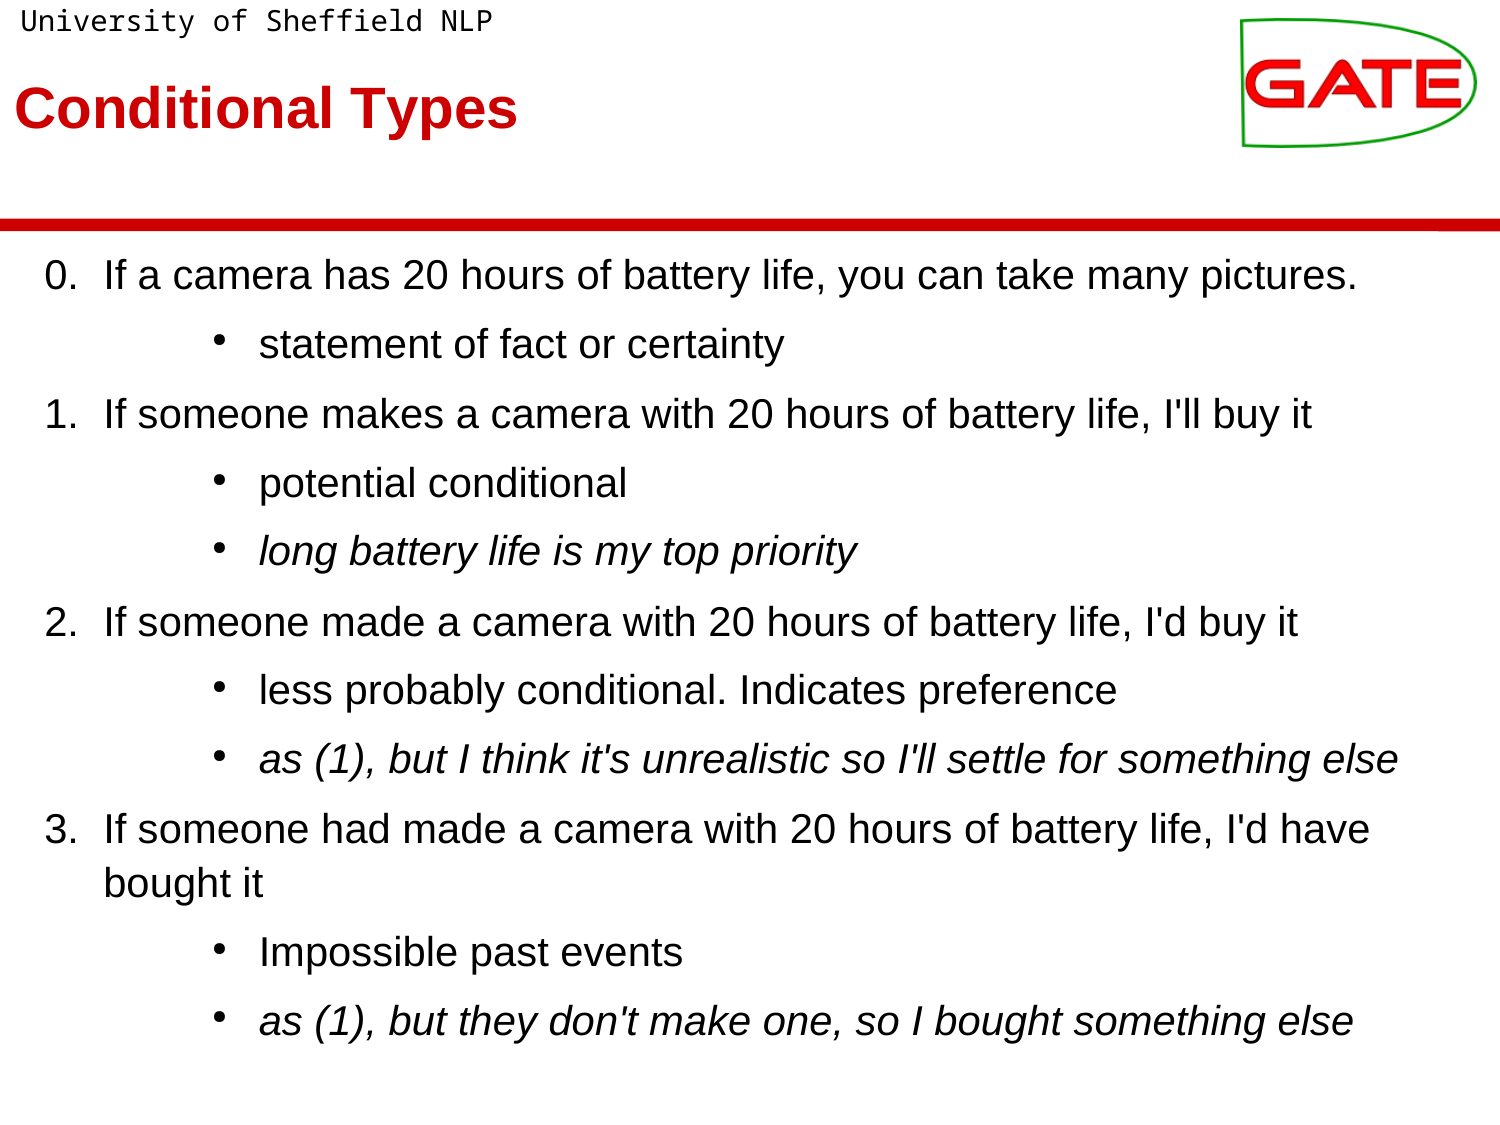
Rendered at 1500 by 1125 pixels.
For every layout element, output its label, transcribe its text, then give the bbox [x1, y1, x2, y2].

list If a camera has 20 hours of battery life, you can take many pictures. statement of fact or certainty If someone makes a camera with 20 hours of battery life, I'll buy it potential conditional long battery life is my top priority If someone made a camera with 20 hours of battery life, I'd buy it less probably conditional. Indicates preference as (1), but I think it's unrealistic so I'll settle for something else If someone had made a camera with 20 hours of battery life, I'd have bought it Impossible past events as (1), but they don't make one, so I bought something else [29, 236, 1477, 1052]
picture [1240, 18, 1477, 148]
title Conditional Types [0, 11, 1239, 205]
